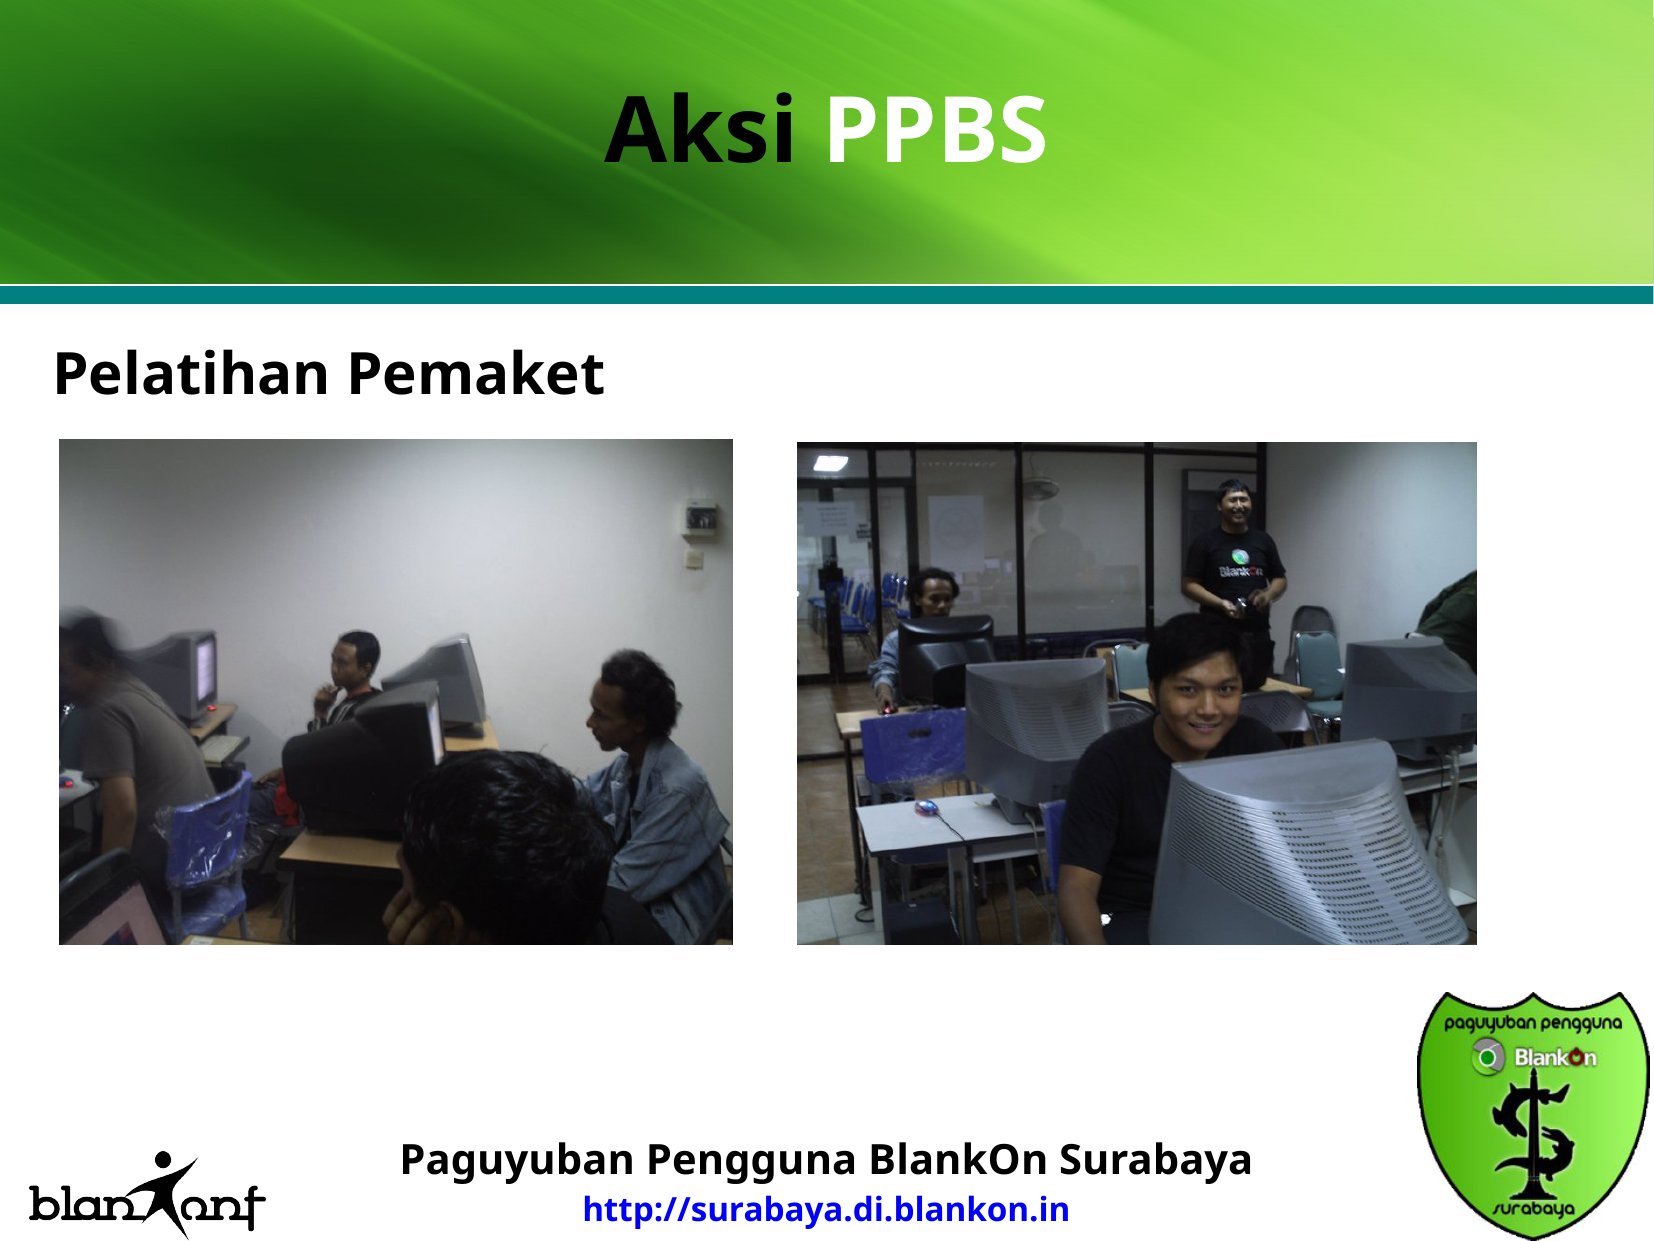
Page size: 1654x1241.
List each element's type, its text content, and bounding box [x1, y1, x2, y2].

text_box Pelatihan Pemaket [31, 324, 1595, 1093]
picture [29, 1151, 266, 1241]
picture [1417, 992, 1650, 1241]
text_box Paguyuban Pengguna BlankOn Surabaya http://surabaya.di.blankon.in [295, 1122, 1359, 1241]
picture [0, 0, 1654, 284]
picture [797, 442, 1477, 945]
picture [59, 439, 733, 945]
